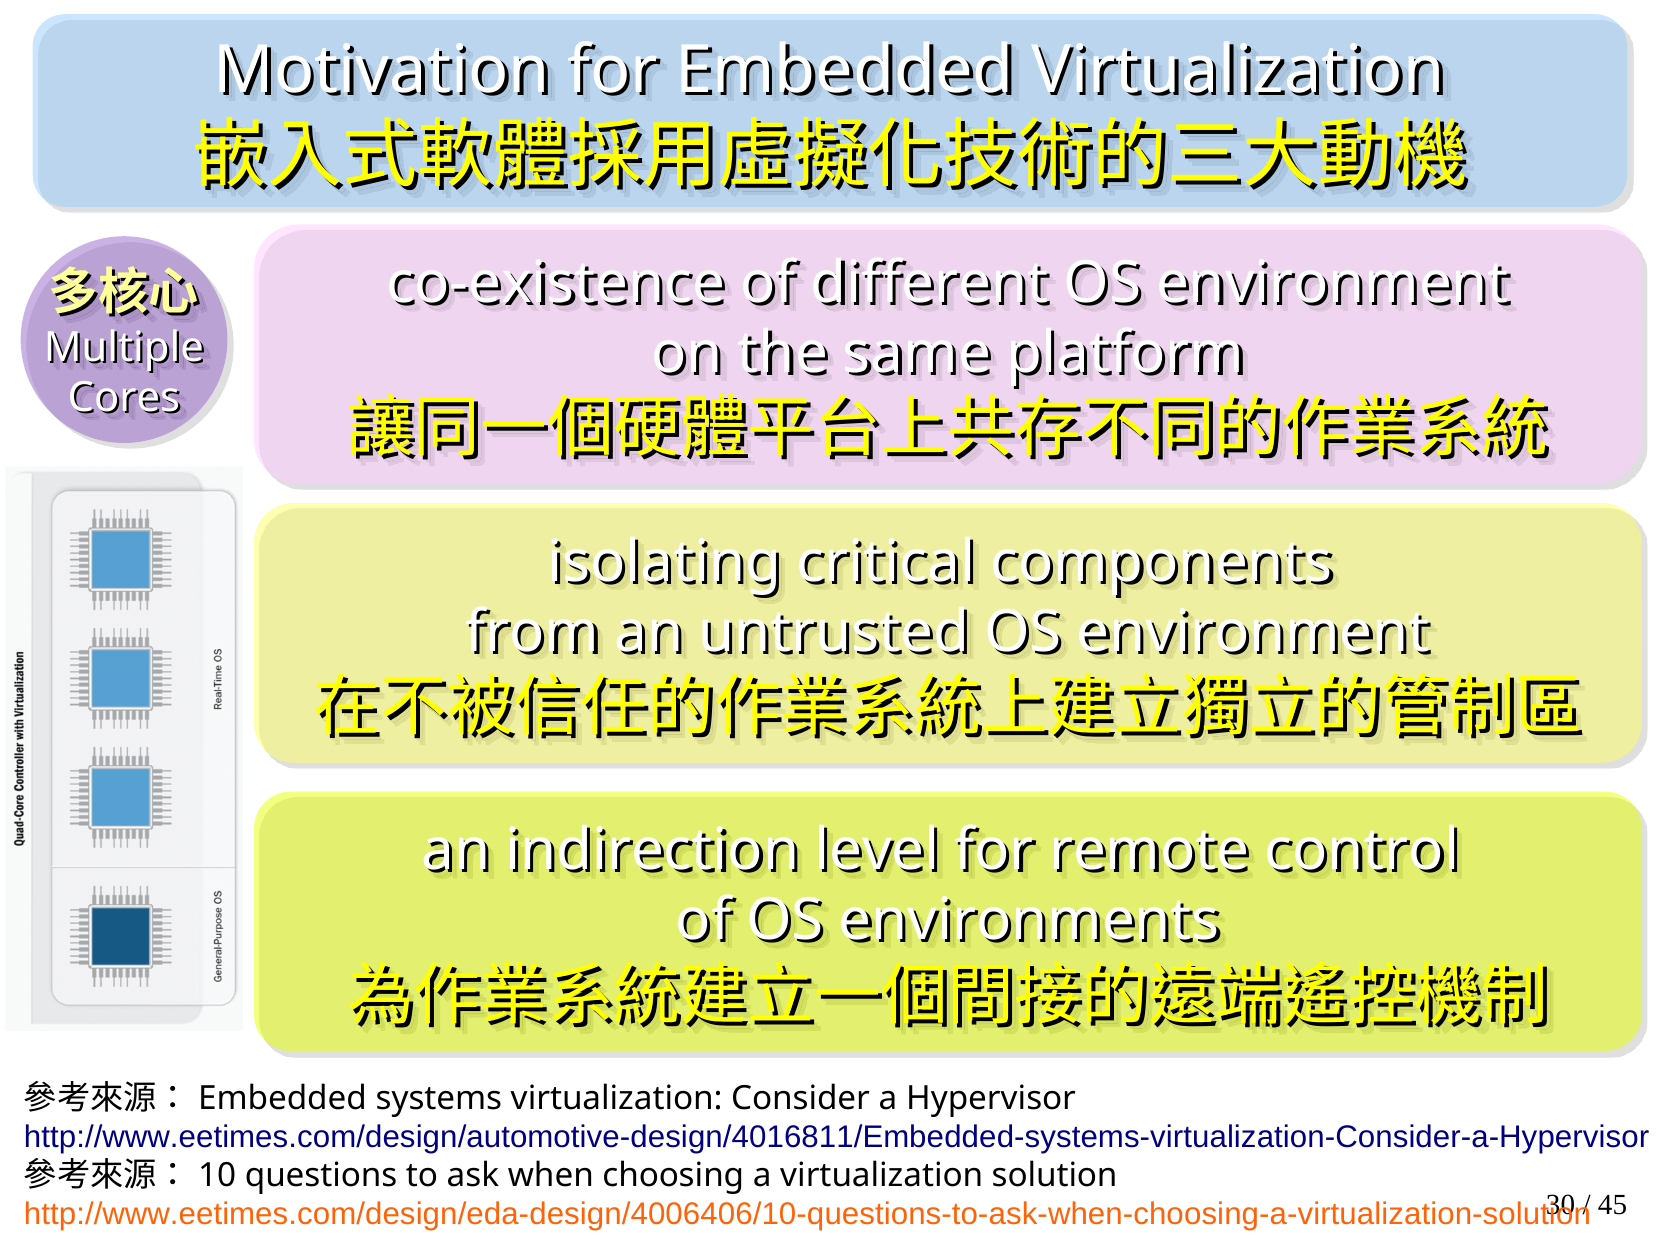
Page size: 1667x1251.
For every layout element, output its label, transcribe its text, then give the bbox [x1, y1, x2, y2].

text_box isolating critical components from an untrusted OS environment 在不被信任的作業系統上建立獨立的管制區 [253, 503, 1642, 763]
text_box Motivation for Embedded Virtualization 嵌入式軟體採用虛擬化技術的三大動機 [32, 14, 1628, 207]
text_box 多核心 Multiple Cores [20, 236, 228, 443]
text_box an indirection level for remote control of OS environments 為作業系統建立一個間接的遠端遙控機制 [253, 791, 1642, 1052]
text_box 參考來源：Embedded systems virtualization: Consider a Hypervisor http://www.eetimes.com/design/automotive-design/4016811/Embedded-systems-virtualization-Consider-a-Hypervisor 參考來源：10 questions to ask when choosing a virtualization solution http://www.eetimes.com/design/eda-design/4006406/10-questions-to-ask-when-choosing-a-virtualization-solution [9, 1068, 1667, 1247]
text_box co-existence of different OS environment on the same platform 讓同一個硬體平台上共存不同的作業系統 [253, 224, 1642, 484]
picture [5, 466, 243, 1031]
